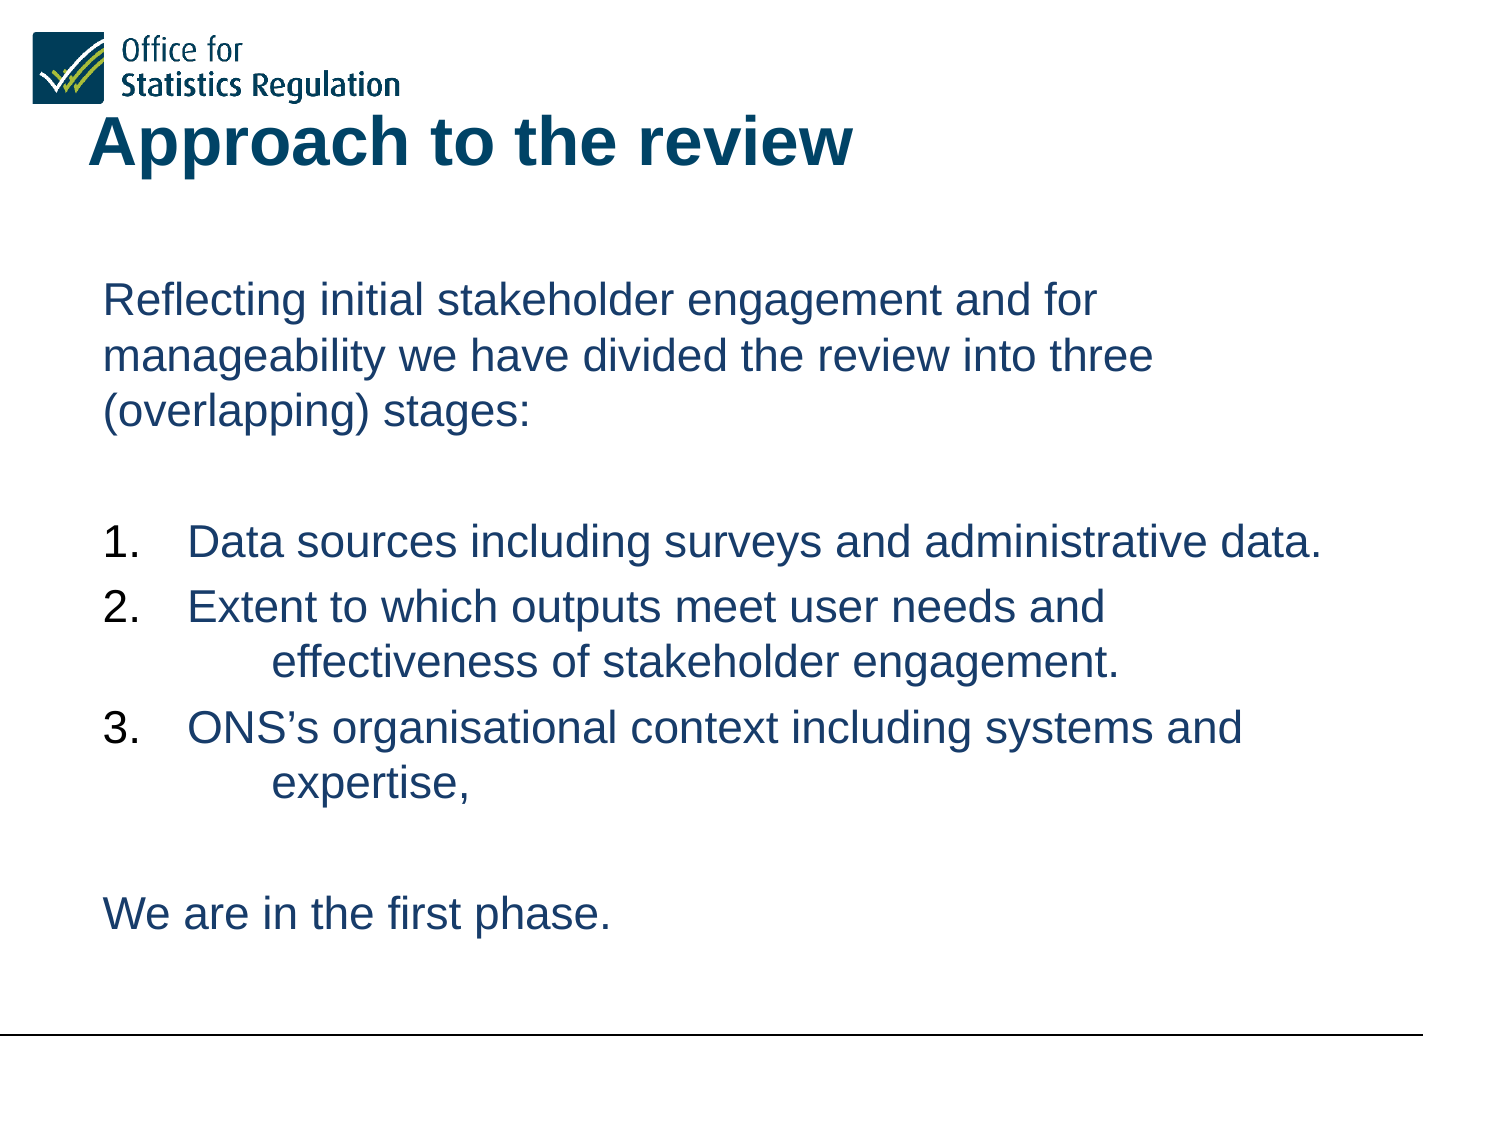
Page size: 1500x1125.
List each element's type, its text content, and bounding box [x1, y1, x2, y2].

list Reflecting initial stakeholder engagement and for manageability we have divided the review into three (overlapping) stages: Data sources including surveys and administrative data. Extent to which outputs meet user needs and effectiveness of stakeholder engagement. ONS’s organisational context including systems and expertise, We are in the first phase. [87, 262, 1362, 960]
title Approach to the review [87, 122, 1362, 233]
